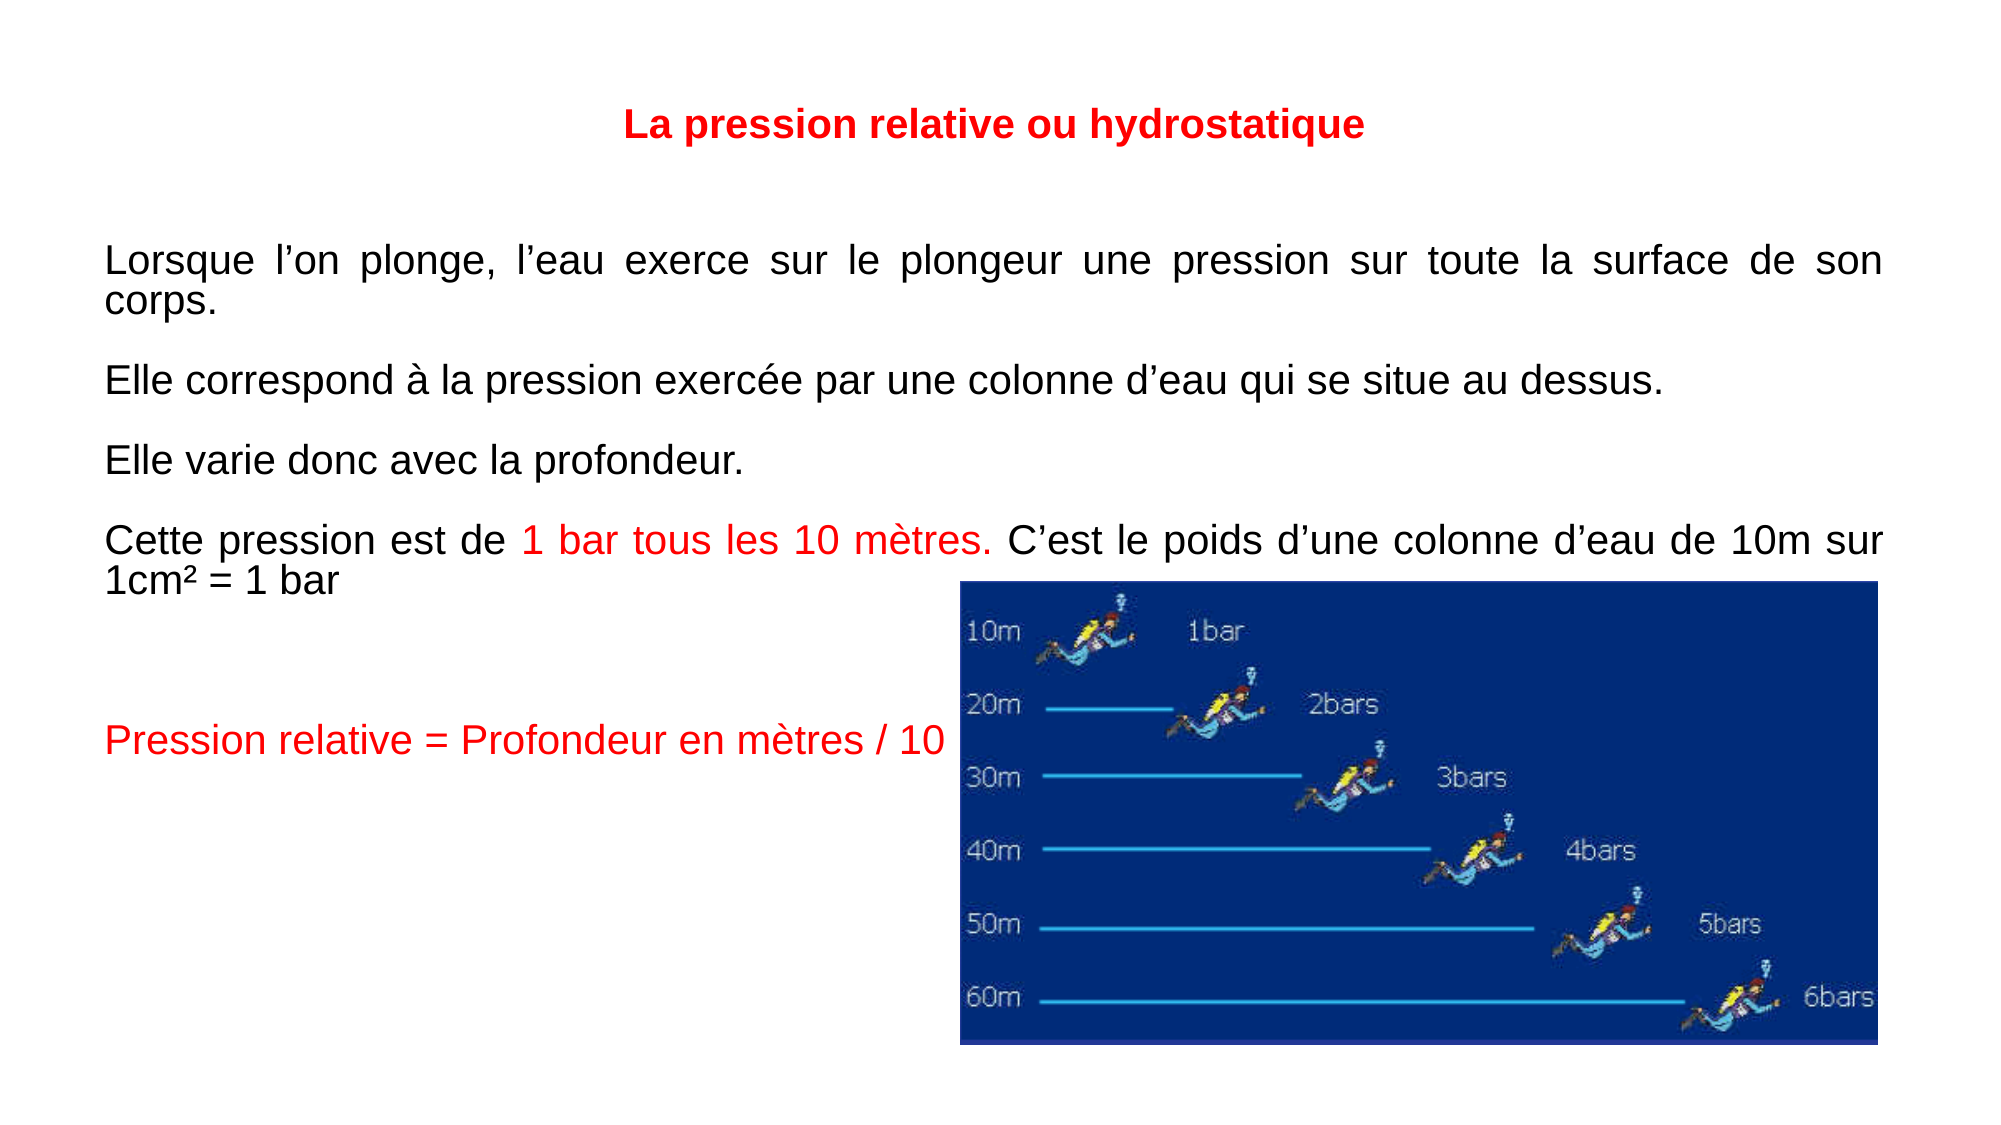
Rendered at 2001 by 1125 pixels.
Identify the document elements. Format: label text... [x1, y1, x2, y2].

picture [960, 581, 1878, 1045]
text_box La pression relative ou hydrostatique Lorsque l’on plonge, l’eau exerce sur le plongeur une pression sur toute la surface de son corps. Elle correspond à la pression exercée par une colonne d’eau qui se situe au dessus. Elle varie donc avec la profondeur. Cette pression est de 1 bar tous les 10 mètres. C’est le poids d’une colonne d’eau de 10m sur 1cm² = 1 bar Pression relative = Profondeur en mètres / 10 [89, 94, 1900, 802]
